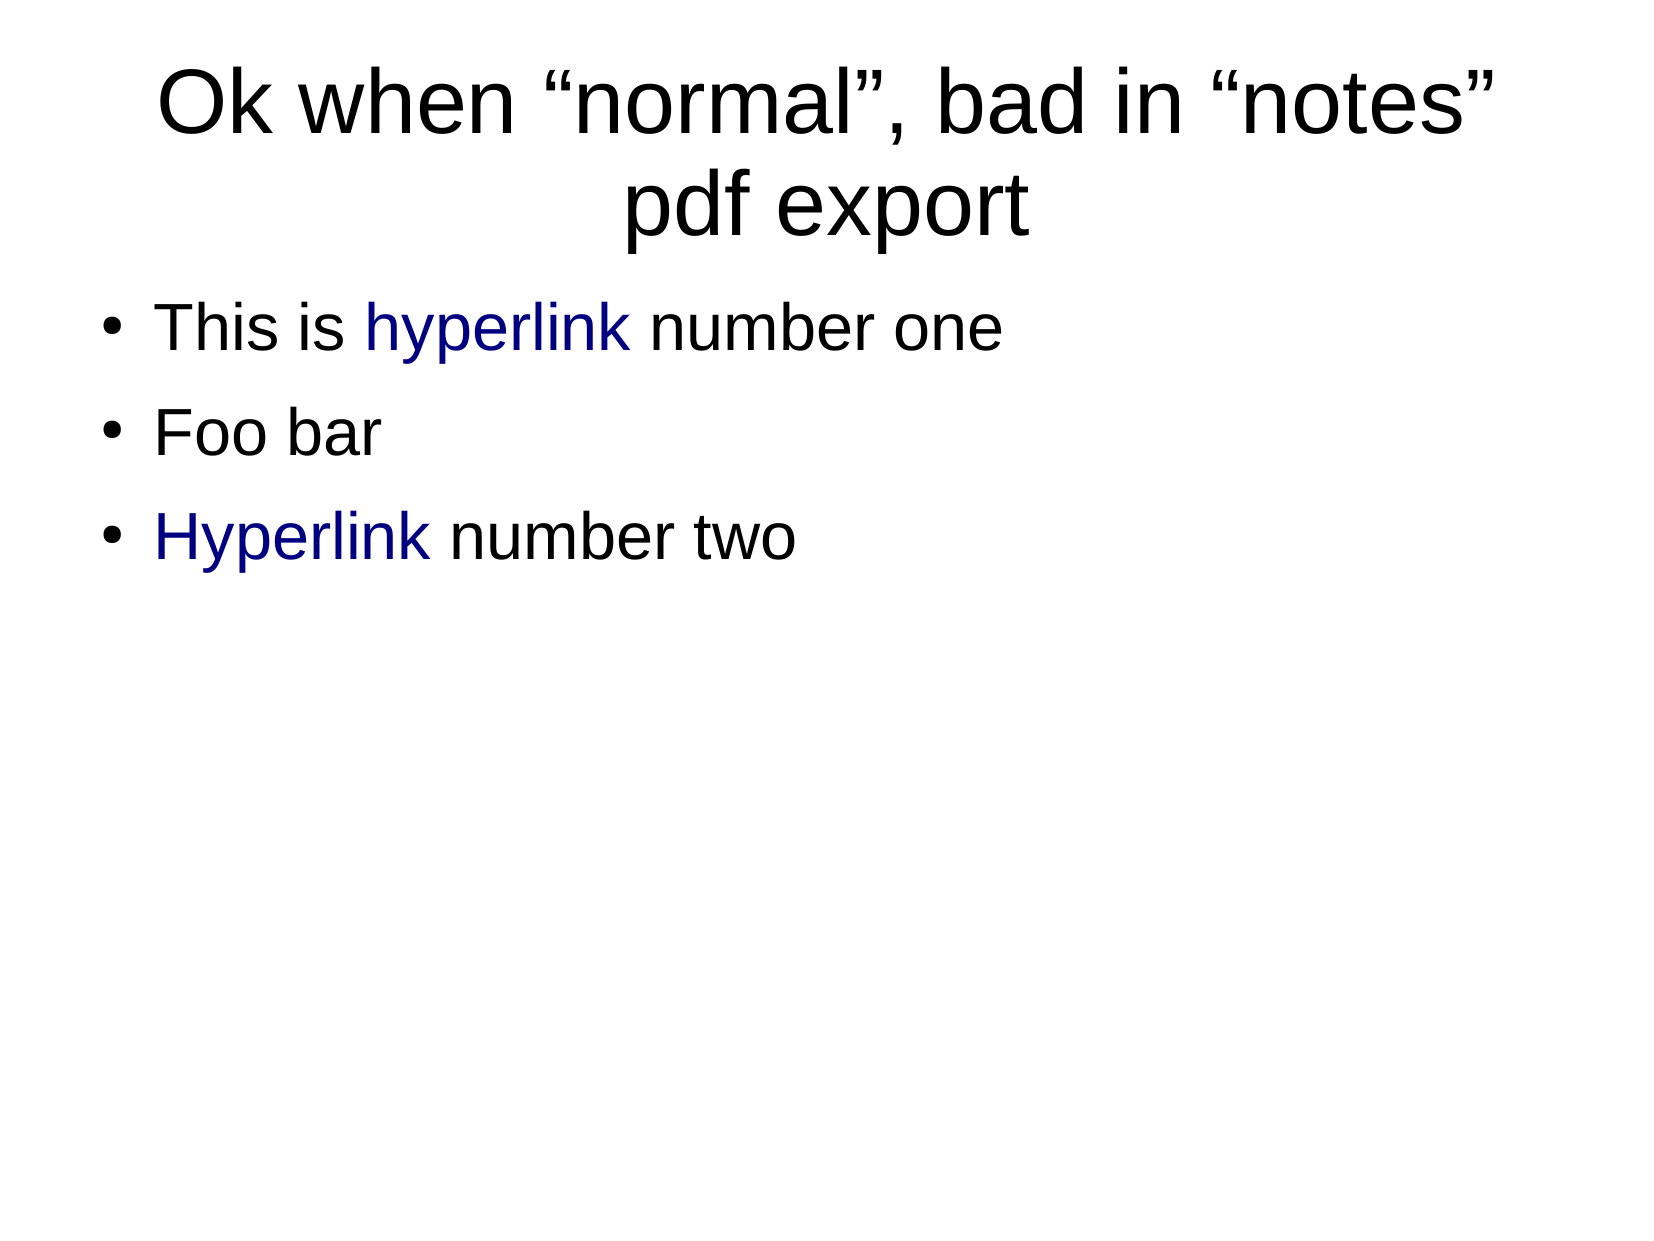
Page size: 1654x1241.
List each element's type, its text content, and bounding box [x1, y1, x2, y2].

list This is hyperlink number one Foo bar Hyperlink number two [82, 290, 1571, 1010]
title Ok when “normal”, bad in “notes” pdf export [82, 49, 1571, 257]
